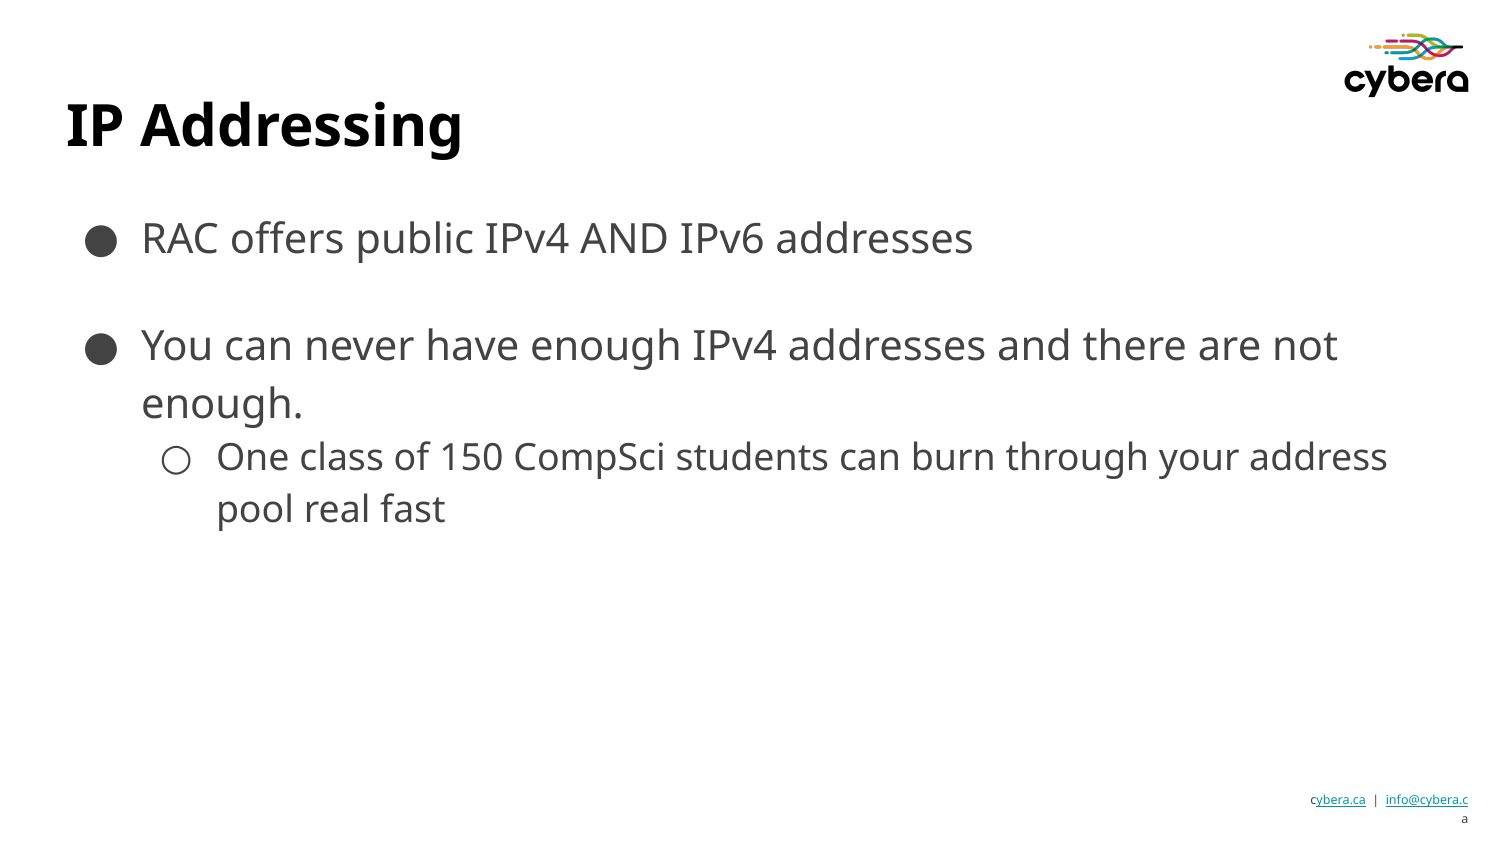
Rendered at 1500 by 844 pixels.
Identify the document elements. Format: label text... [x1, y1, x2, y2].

title IP Addressing [51, 72, 1314, 167]
picture [1344, 33, 1469, 98]
list RAC offers public IPv4 AND IPv6 addresses You can never have enough IPv4 addresses and there are not enough. One class of 150 CompSci students can burn through your address pool real fast [51, 189, 1451, 750]
